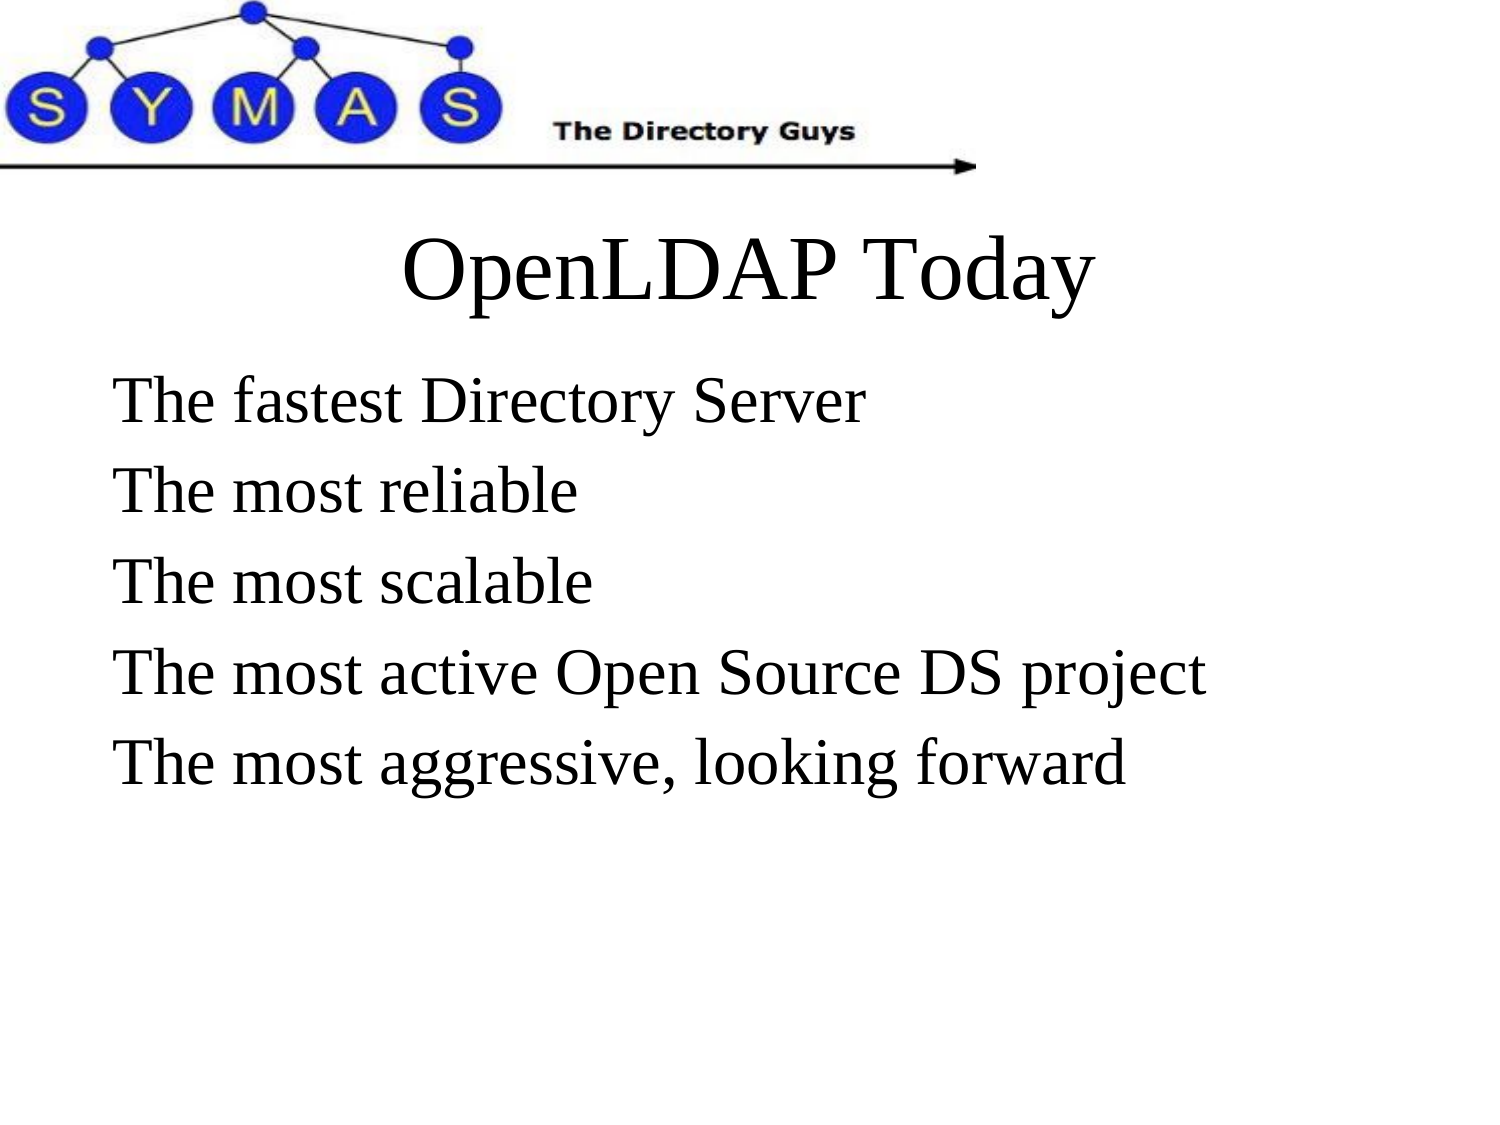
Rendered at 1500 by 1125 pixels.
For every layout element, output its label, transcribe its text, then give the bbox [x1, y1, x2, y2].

list The fastest Directory Server The most reliable The most scalable The most active Open Source DS project The most aggressive, looking forward [112, 362, 1388, 1038]
title OpenLDAP Today [112, 187, 1388, 351]
picture [0, 0, 976, 188]
